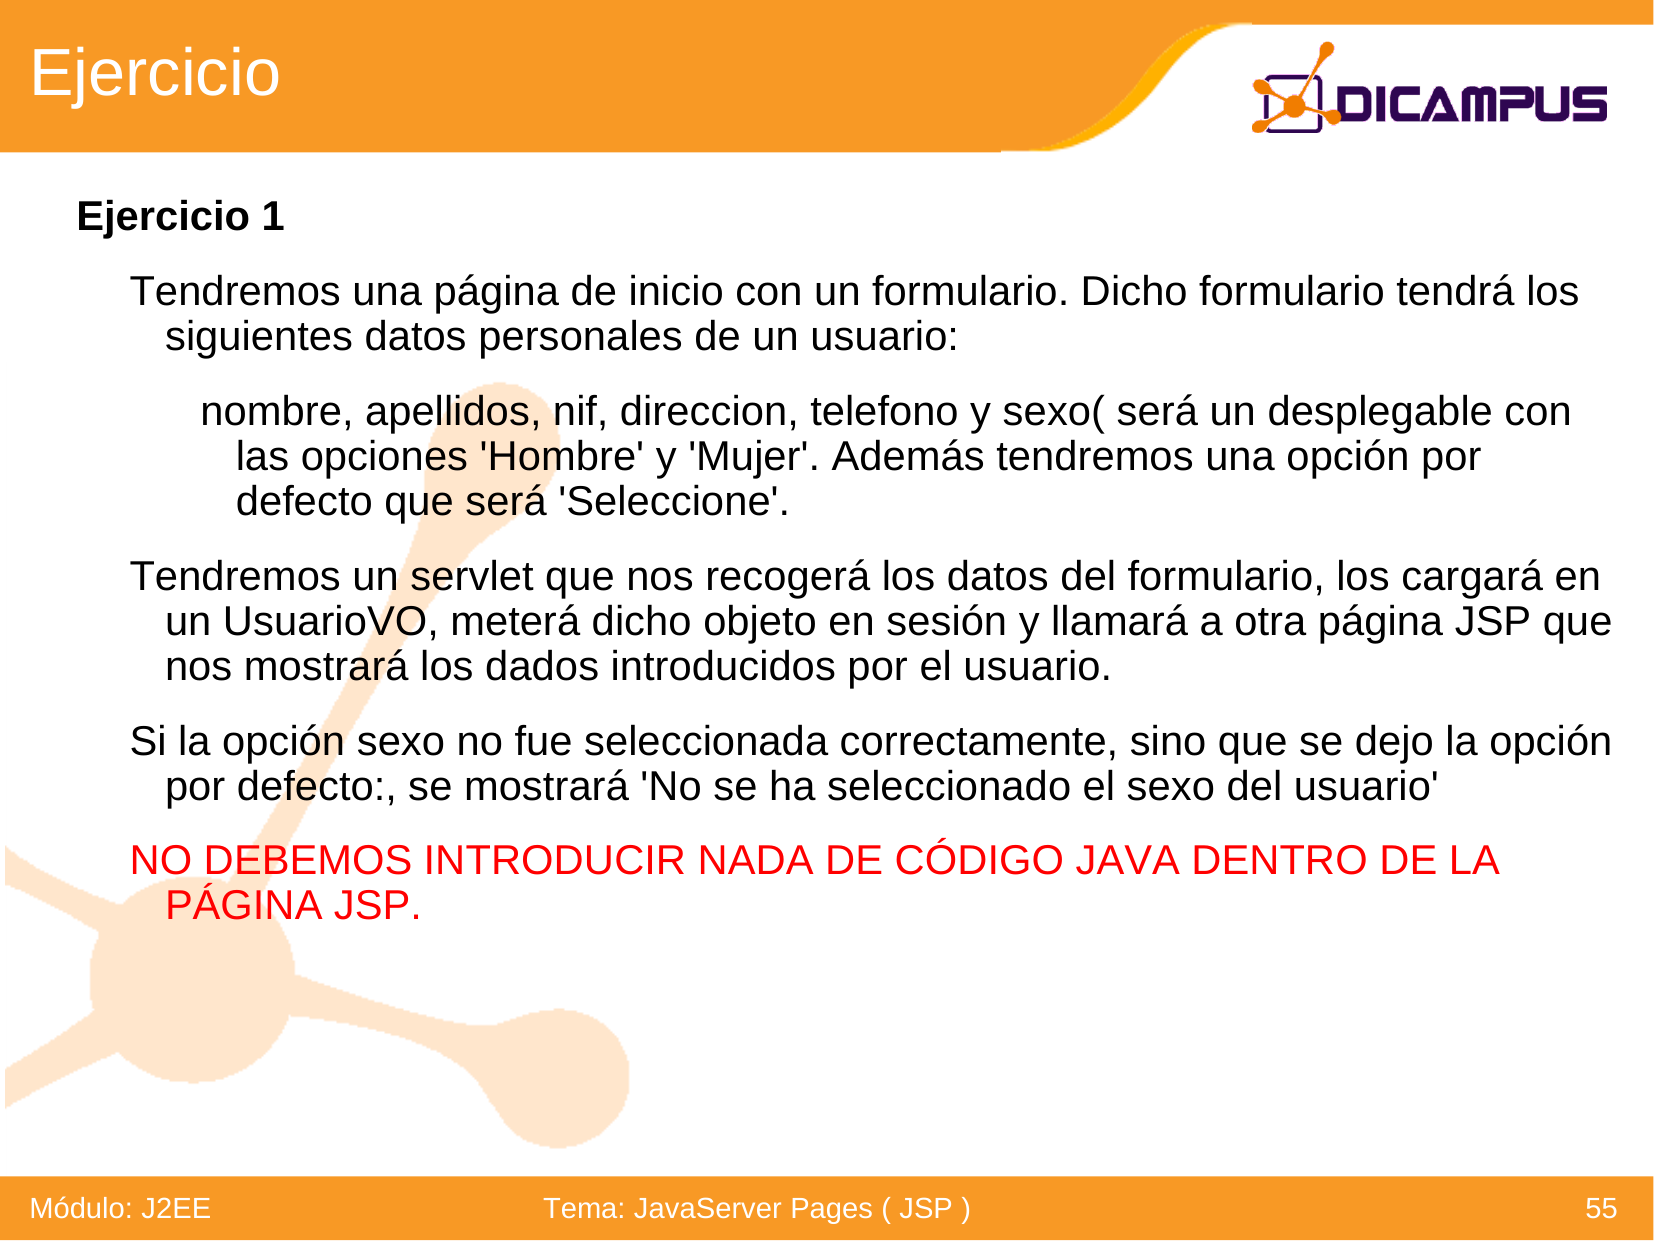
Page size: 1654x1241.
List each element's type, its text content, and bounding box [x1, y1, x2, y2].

text_box <number> [1469, 1185, 1633, 1233]
picture [5, 362, 663, 1176]
text_box [0, 0, 1654, 153]
text_box Tema: JavaServer Pages ( JSP ) [543, 1192, 1447, 1225]
picture [1001, 4, 1607, 173]
text_box Ejercicio [29, 37, 1001, 111]
text_box Ejercicio 1 Tendremos una página de inicio con un formulario. Dicho formulario tendrá los siguientes datos personales de un usuario: nombre, apellidos, nif, direccion, telefono y sexo( será un desplegable con las opciones 'Hombre' y 'Mujer'. Además tendremos una opción por defecto que será 'Seleccione'. Tendremos un servlet que nos recogerá los datos del formulario, los cargará en un UsuarioVO, meterá dicho objeto en sesión y llamará a otra página JSP que nos mostrará los dados introducidos por el usuario. Si la opción sexo no fue seleccionada correctamente, sino que se dejo la opción por defecto:, se mostrará 'No se ha seleccionado el sexo del usuario' NO DEBEMOS INTRODUCIR NADA DE CÓDIGO JAVA DENTRO DE LA PÁGINA JSP. [59, 194, 1625, 1004]
text_box Módulo: J2EE [29, 1192, 473, 1225]
text_box [0, 1176, 1654, 1241]
